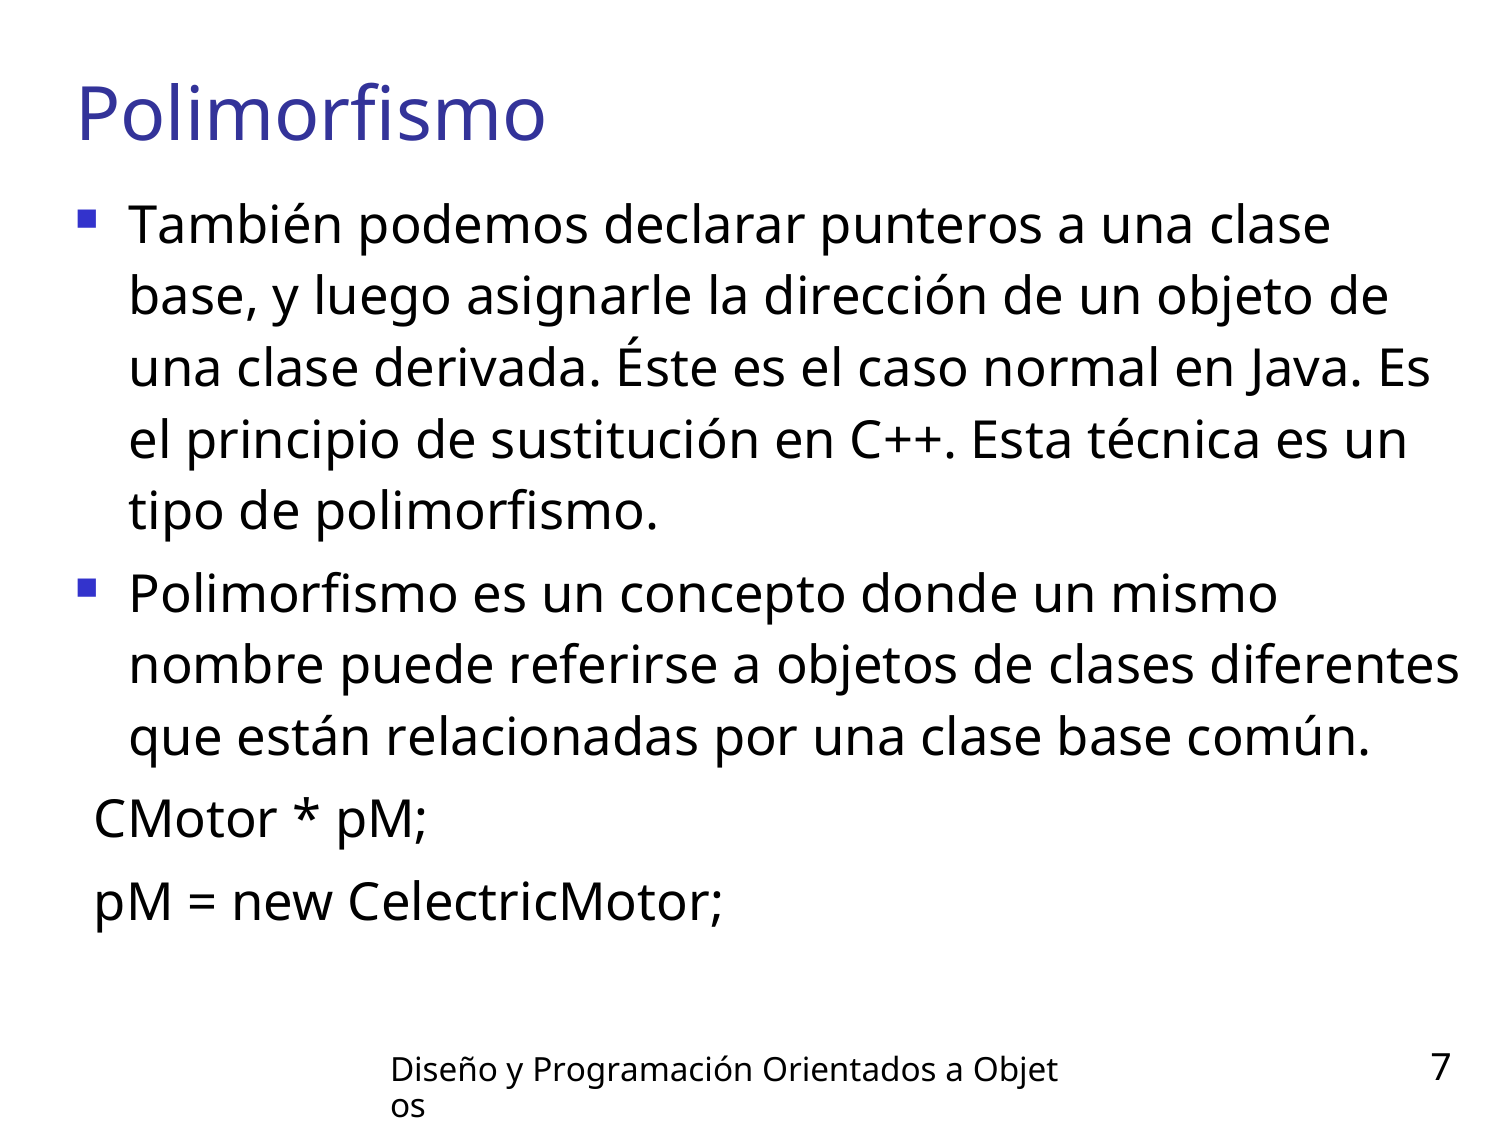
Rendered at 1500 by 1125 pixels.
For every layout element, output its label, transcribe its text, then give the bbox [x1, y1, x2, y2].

title Polimorfismo [75, 25, 1466, 188]
list También podemos declarar punteros a una clase base, y luego asignarle la dirección de un objeto de una clase derivada. Éste es el caso normal en Java. Es el principio de sustitución en C++. Esta técnica es un tipo de polimorfismo. Polimorfismo es un concepto donde un mismo nombre puede referirse a objetos de clases diferentes que están relacionadas por una clase base común. CMotor * pM; pM = new CelectricMotor; [75, 187, 1462, 1013]
